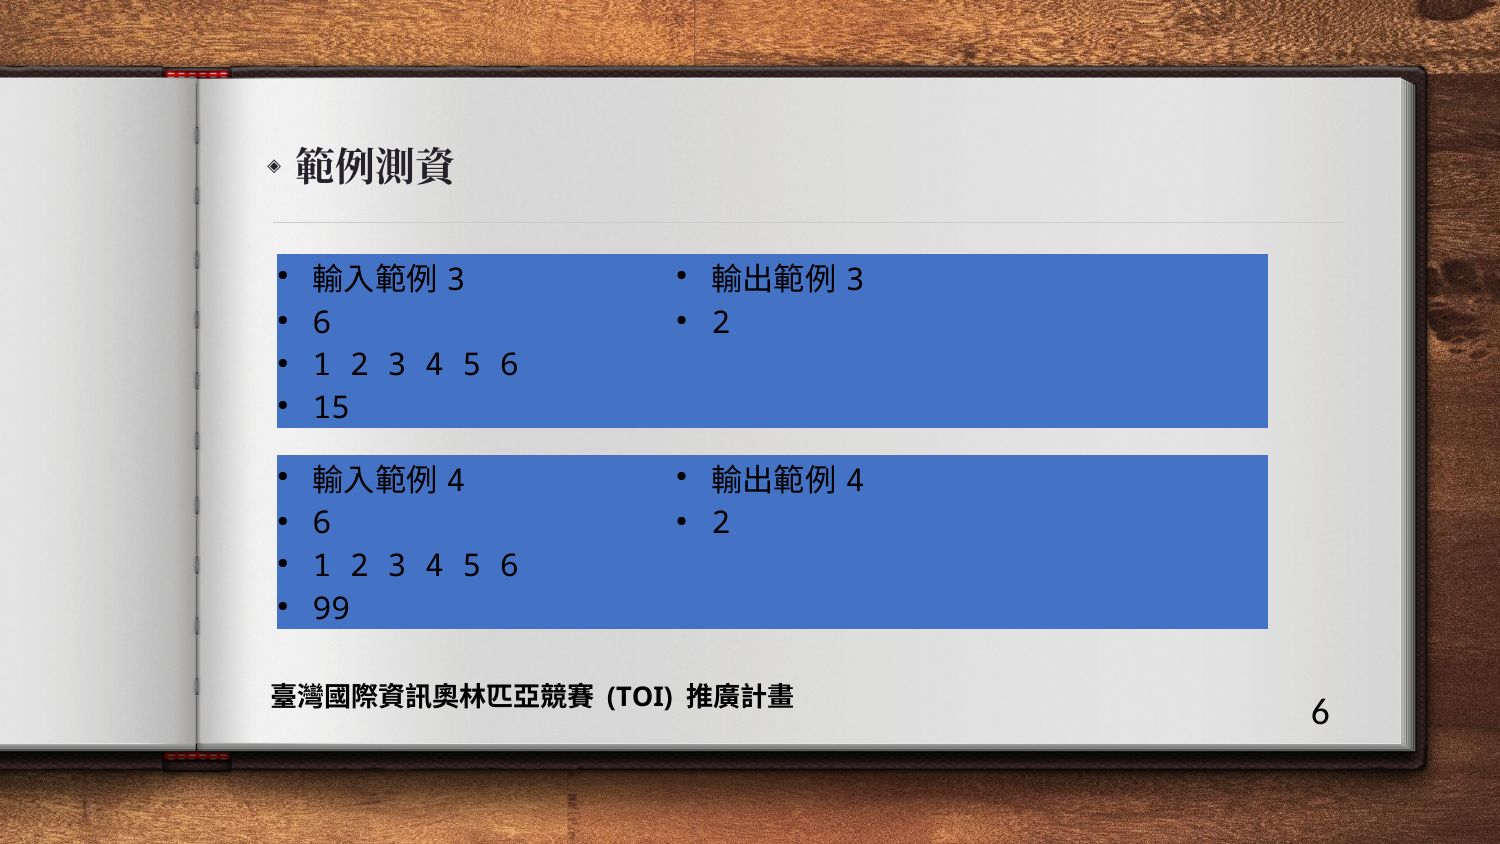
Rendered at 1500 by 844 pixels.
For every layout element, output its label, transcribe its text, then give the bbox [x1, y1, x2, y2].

table_header 輸入範例3 6 1 2 3 4 5 6 15 [277, 254, 676, 428]
text_box 5 [1295, 672, 1386, 737]
table_header 輸出範例4 2 [676, 455, 1268, 629]
list 範例測資 [252, 126, 1194, 205]
table_header 輸出範例3 2 [676, 254, 1268, 428]
table_header 輸入範例4 6 1 2 3 4 5 6 99 [277, 455, 676, 629]
